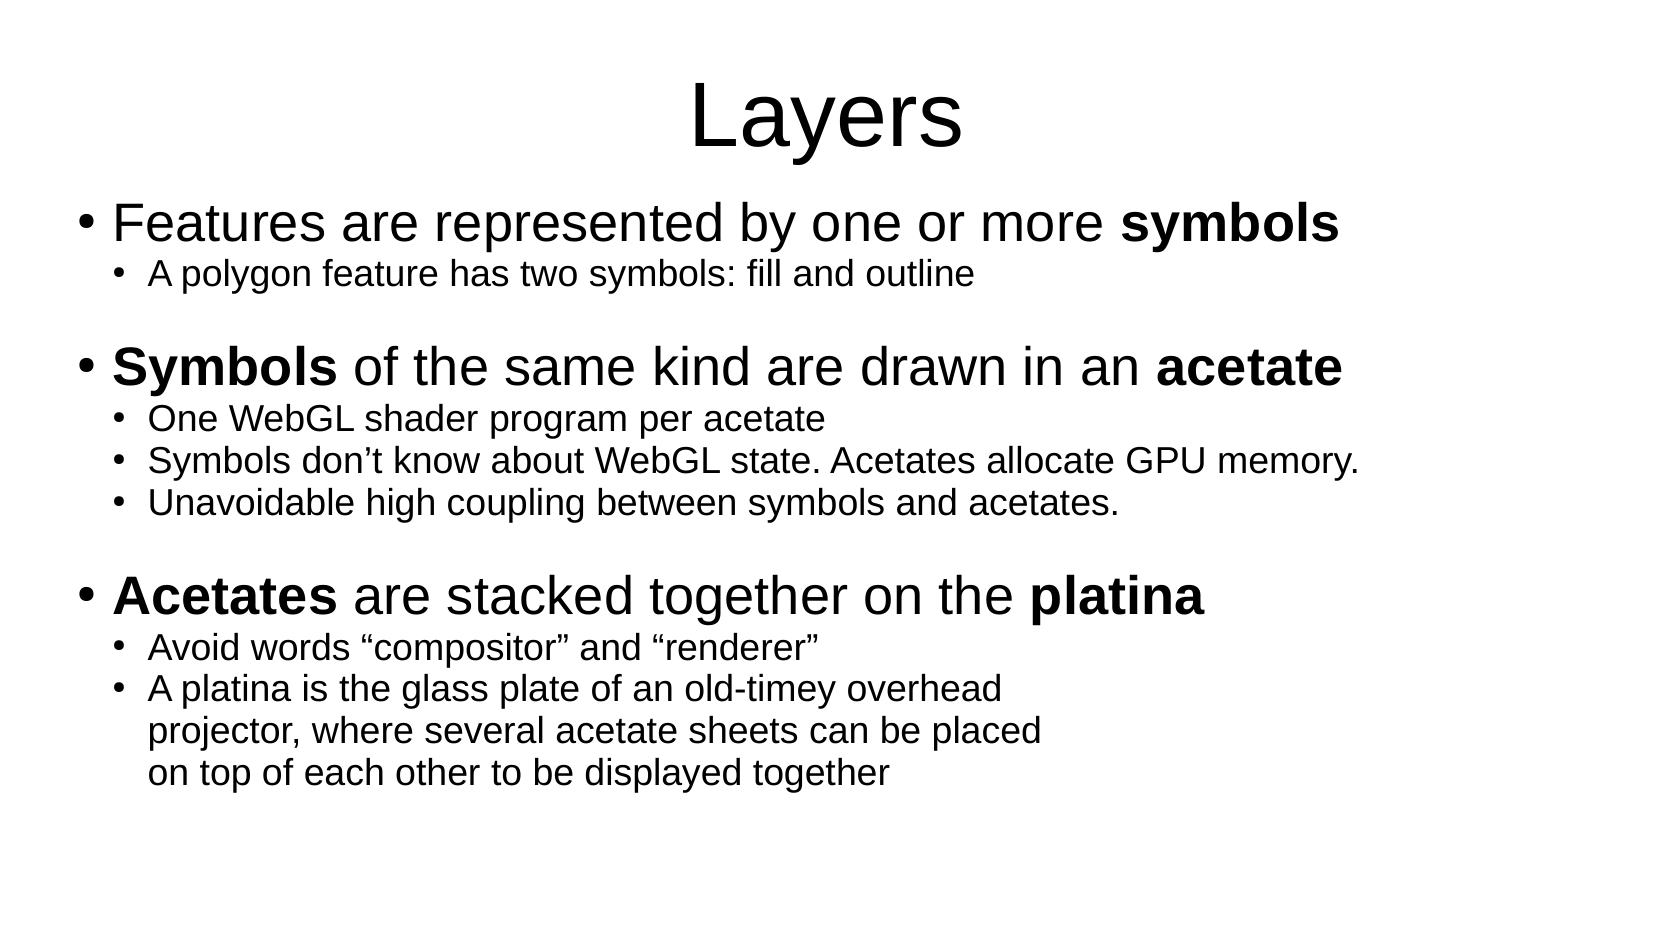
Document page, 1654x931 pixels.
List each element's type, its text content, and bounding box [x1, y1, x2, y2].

subtitle Features are represented by one or more symbols A polygon feature has two symbols: fill and outline Symbols of the same kind are drawn in an acetate One WebGL shader program per acetate Symbols don’t know about WebGL state. Acetates allocate GPU memory. Unavoidable high coupling between symbols and acetates. Acetates are stacked together on the platina Avoid words “compositor” and “renderer” A platina is the glass plate of an old-timey overhead projector, where several acetate sheets can be placed on top of each other to be displayed together [76, 192, 1565, 794]
title Layers [82, 37, 1571, 193]
